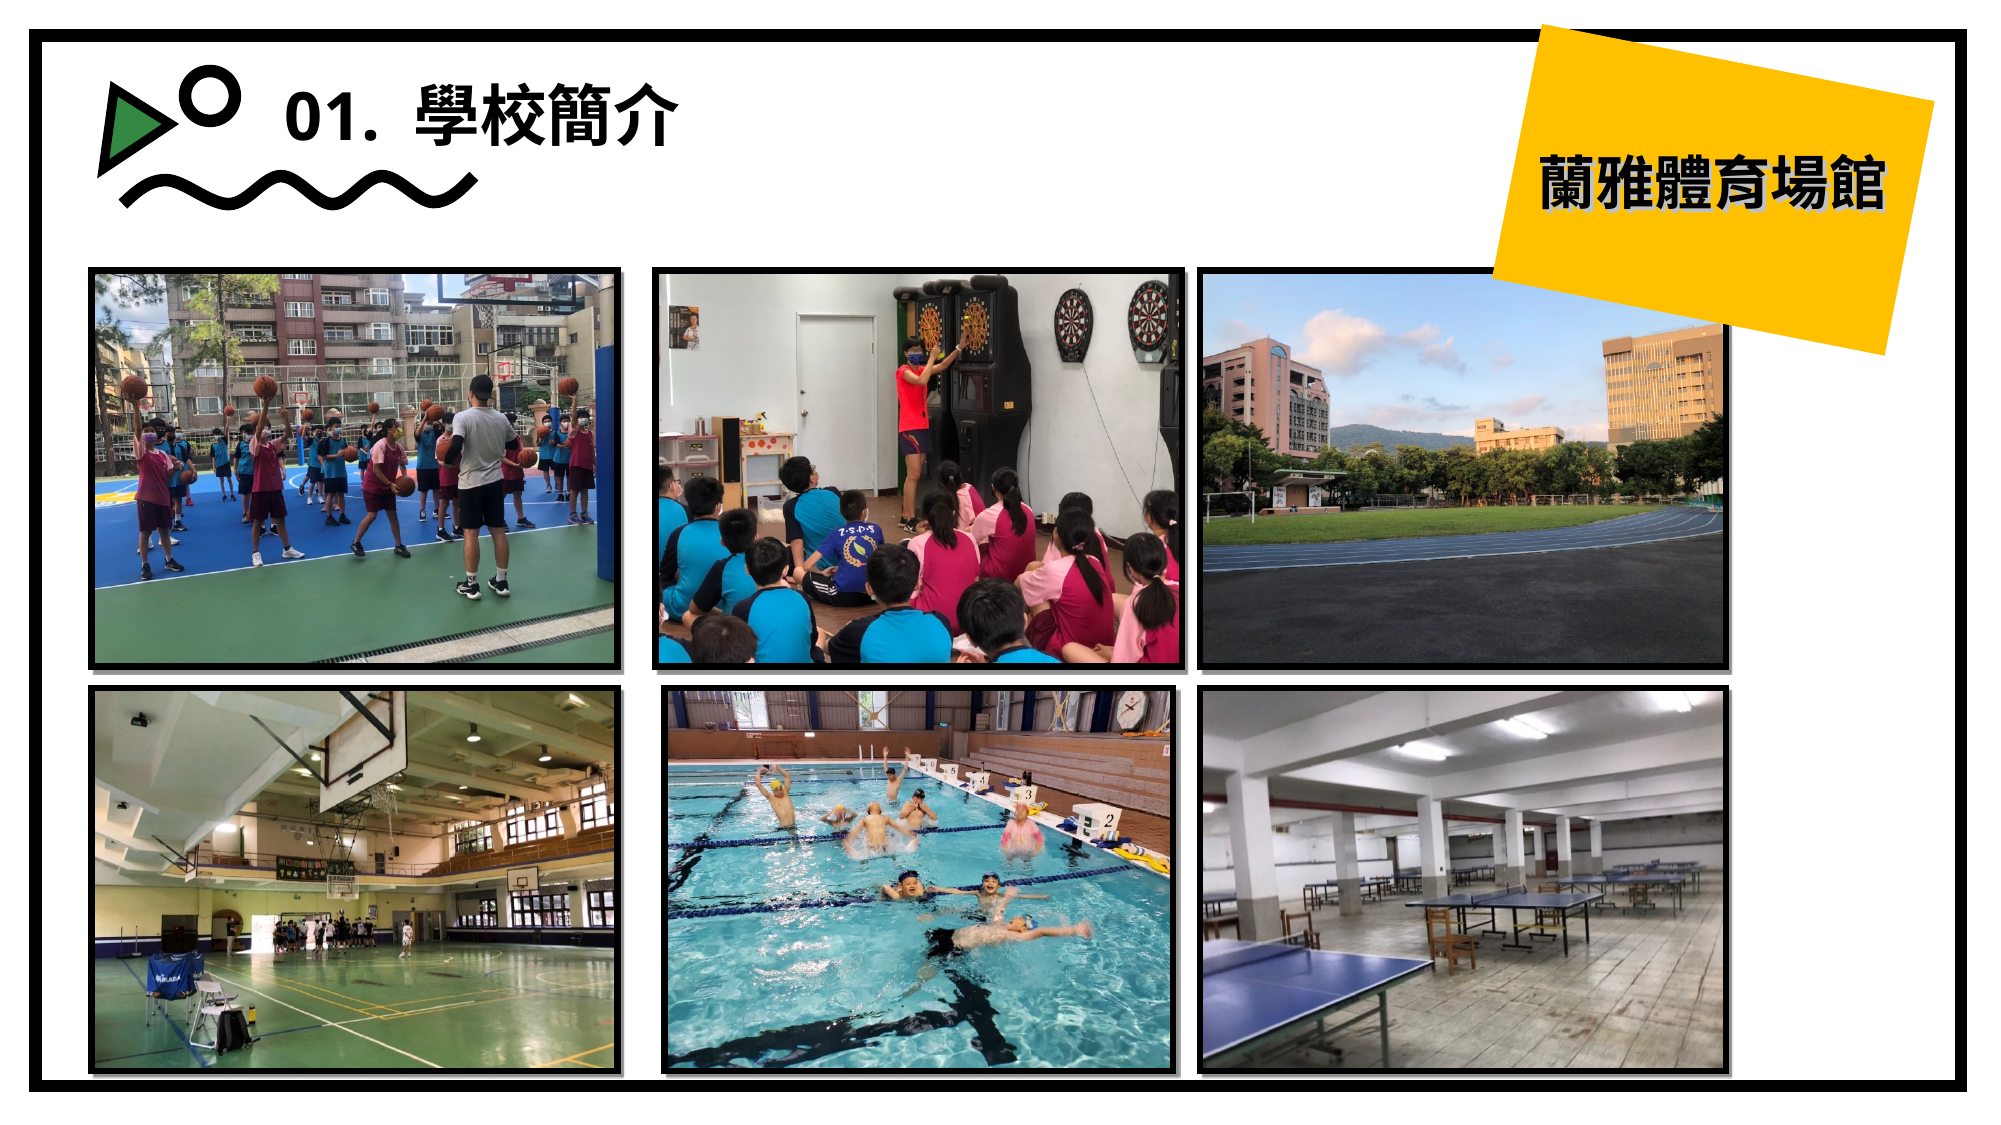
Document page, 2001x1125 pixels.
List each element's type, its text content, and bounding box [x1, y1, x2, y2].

picture [94, 691, 615, 1069]
text_box [1519, 23, 1935, 139]
picture [658, 273, 1179, 664]
picture [667, 691, 1170, 1069]
text_box [103, 88, 171, 169]
picture [1203, 273, 1724, 664]
text_box [1491, 225, 1911, 356]
text_box 01. 學校簡介 [269, 65, 850, 162]
picture [1203, 691, 1724, 1069]
text_box 蘭雅體育場館 [1490, 139, 1935, 225]
picture [94, 273, 615, 664]
